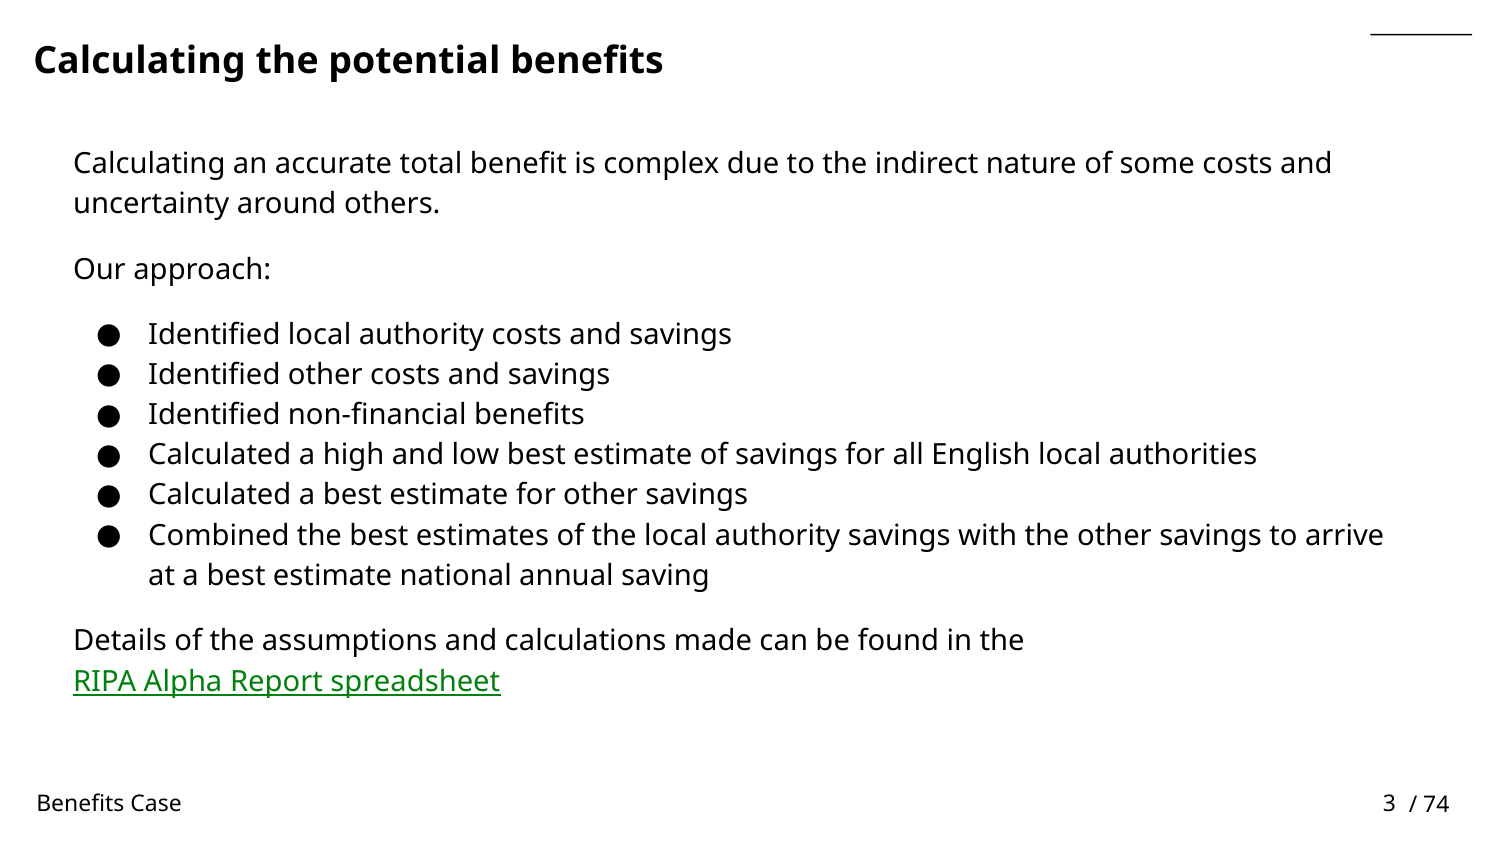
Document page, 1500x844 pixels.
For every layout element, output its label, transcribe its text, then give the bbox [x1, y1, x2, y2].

text_box Calculating an accurate total benefit is complex due to the indirect nature of some costs and uncertainty around others. Our approach: Identified local authority costs and savings Identified other costs and savings Identified non-financial benefits Calculated a high and low best estimate of savings for all English local authorities Calculated a best estimate for other savings Combined the best estimates of the local authority savings with the other savings to arrive at a best estimate national annual saving Details of the assumptions and calculations made can be found in the RIPA Alpha Report spreadsheet [58, 124, 1411, 738]
slide_number <number> [1321, 773, 1412, 839]
title Benefits Case [36, 773, 725, 839]
title Calculating the potential benefits [18, 17, 1114, 100]
